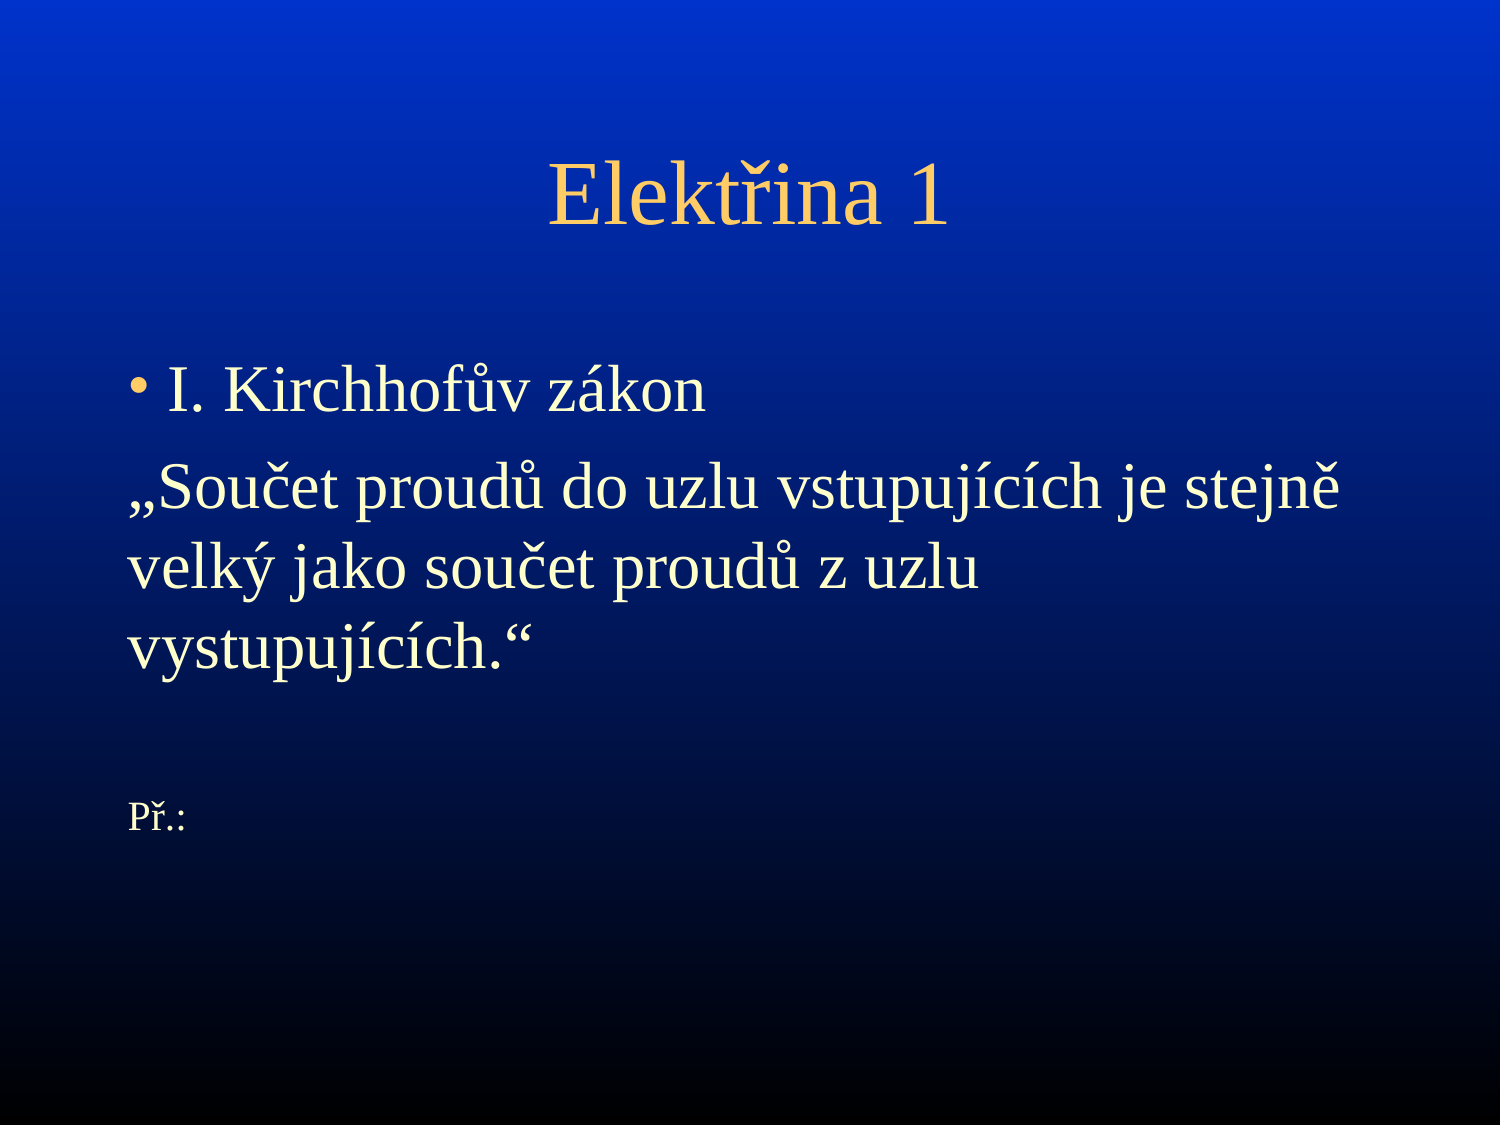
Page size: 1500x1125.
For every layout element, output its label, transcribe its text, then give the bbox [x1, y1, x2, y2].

list I. Kirchhofův zákon „Součet proudů do uzlu vstupujících je stejně velký jako součet proudů z uzlu vystupujících.“ Př.: [112, 337, 1388, 1013]
title Elektřina 1 [112, 37, 1388, 250]
